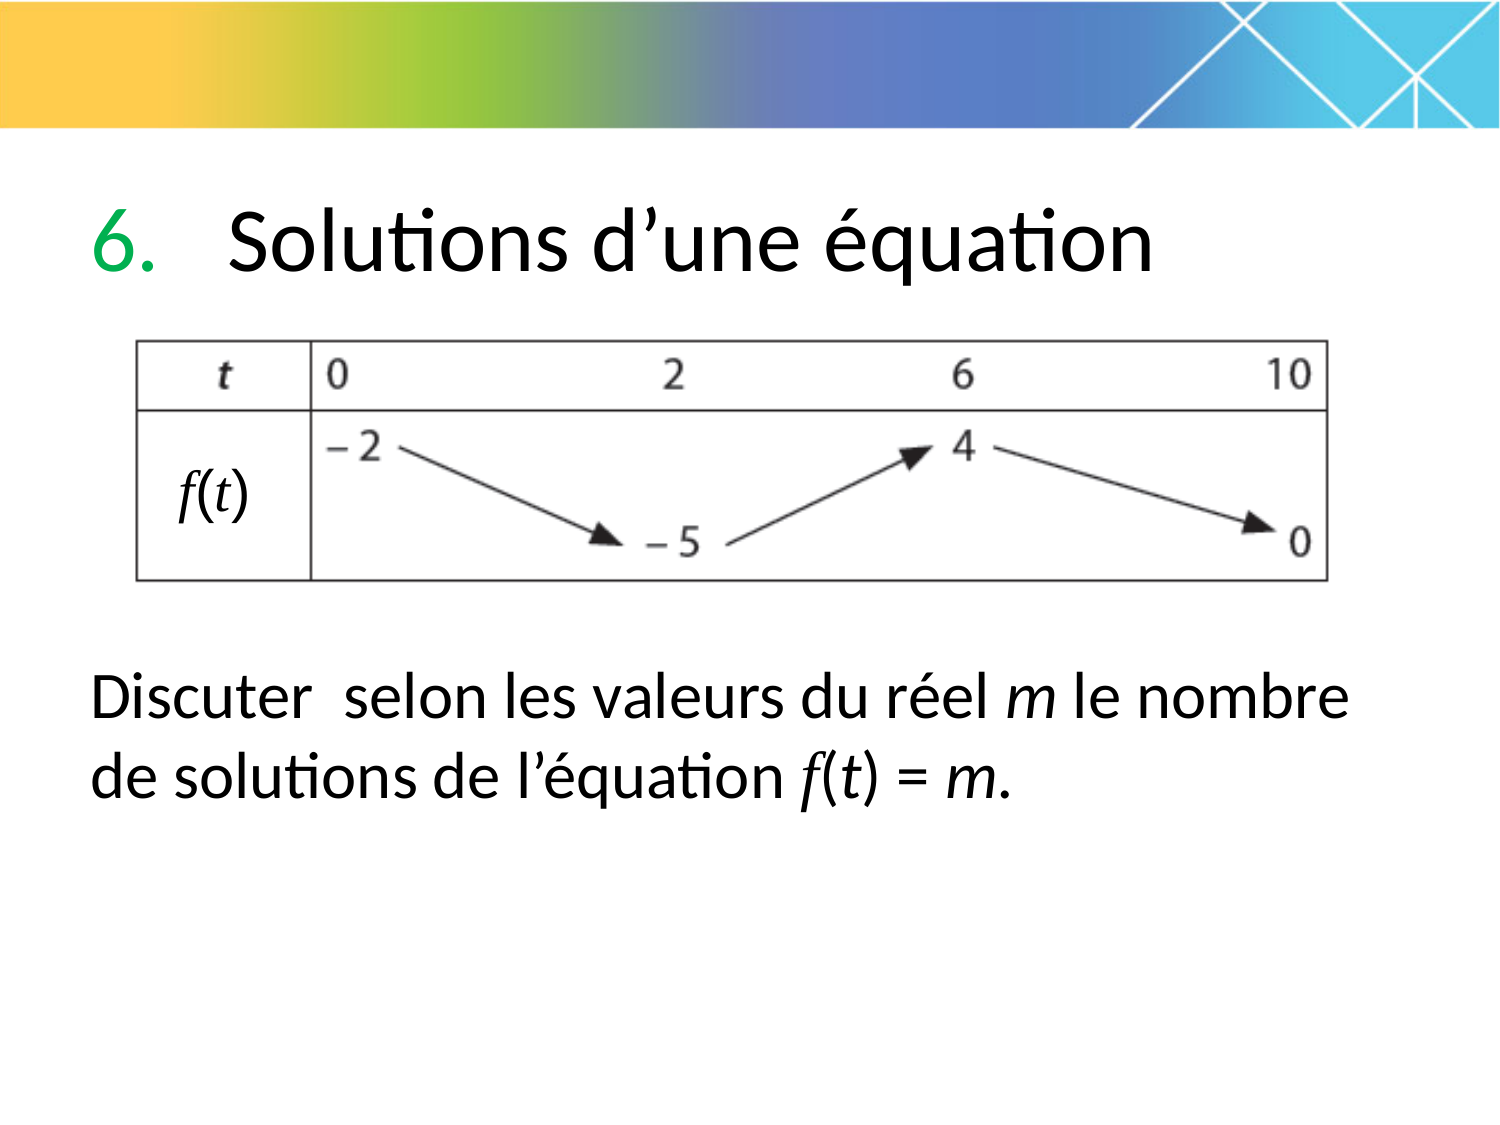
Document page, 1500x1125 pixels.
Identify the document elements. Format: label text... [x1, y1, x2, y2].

picture [105, 316, 1349, 598]
list Discuter selon les valeurs du réel m le nombre de solutions de l’équation f(t) = m. [75, 644, 1426, 1067]
title Solutions d’une équation [75, 164, 1426, 305]
text_box f(t) [164, 445, 293, 532]
